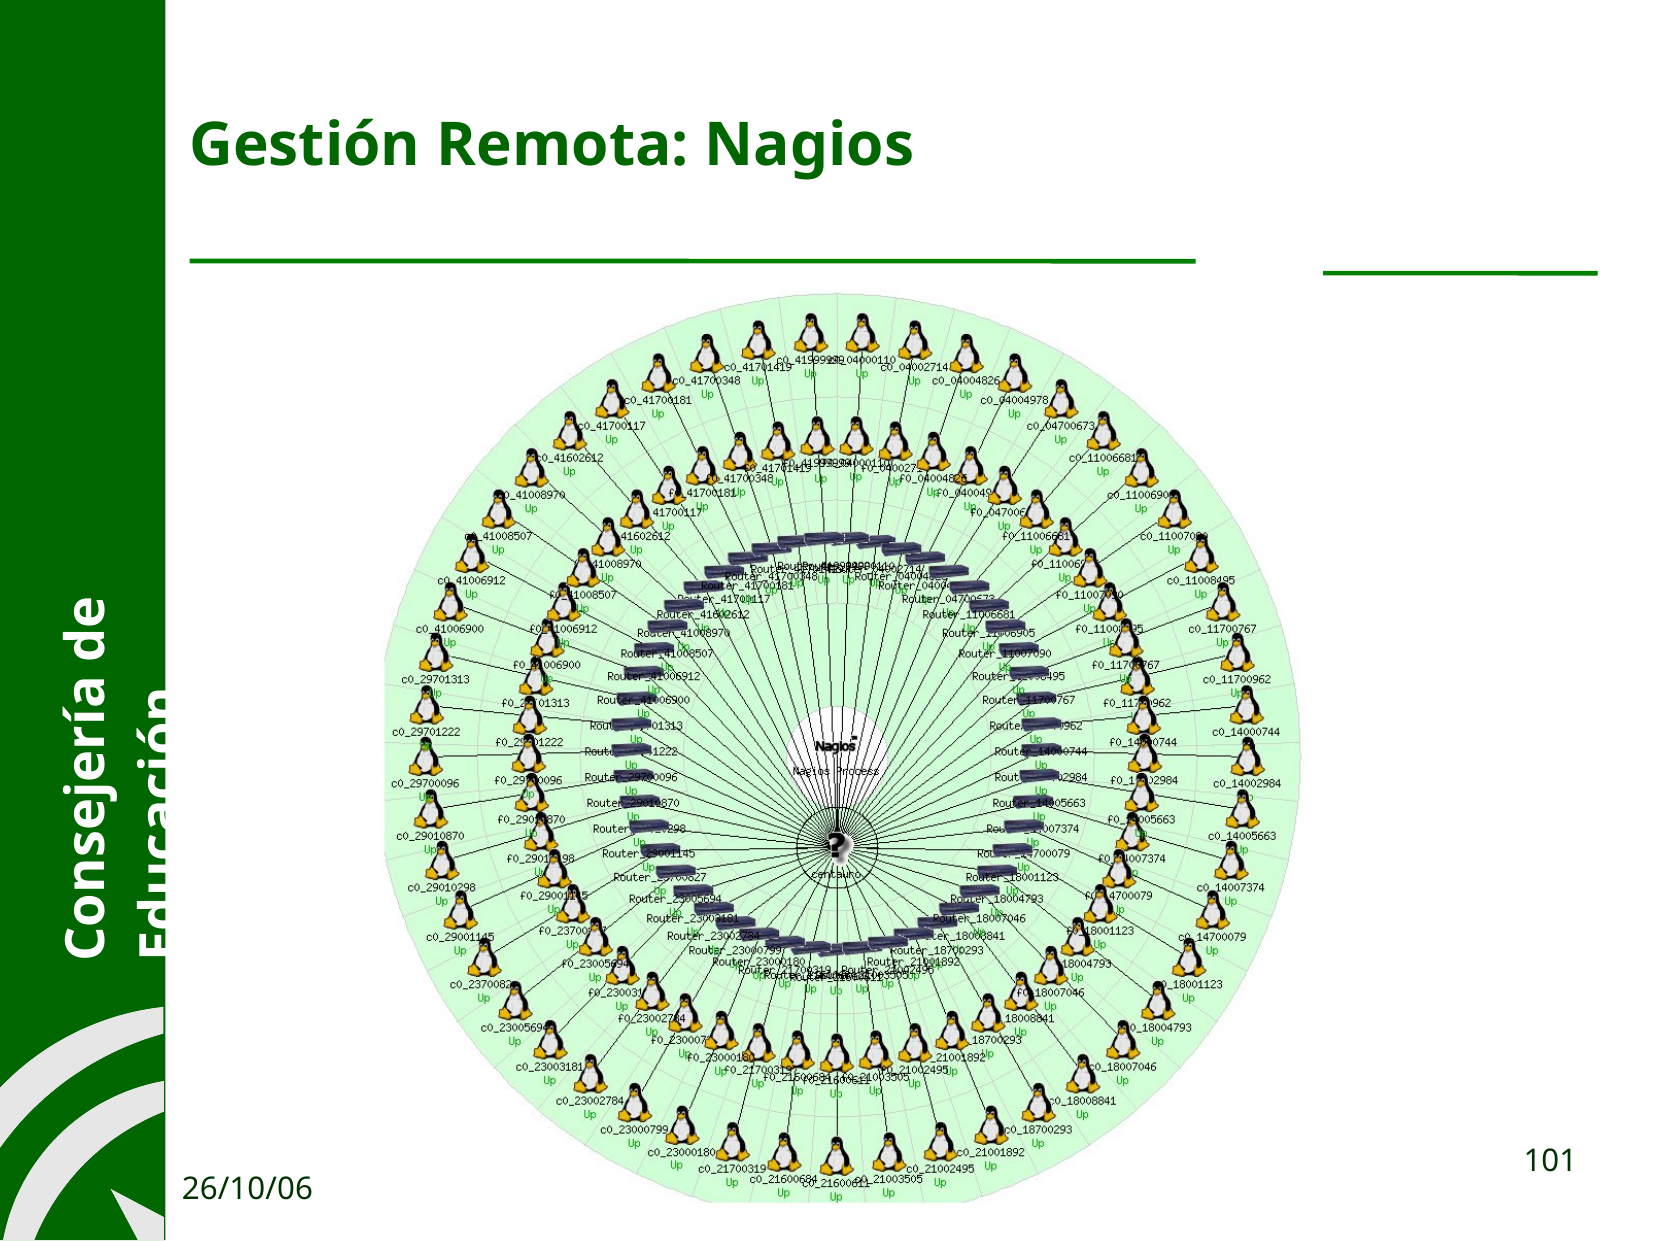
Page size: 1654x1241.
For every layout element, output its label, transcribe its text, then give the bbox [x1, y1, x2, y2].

picture [366, 265, 1323, 1215]
title Gestión Remota: Nagios [189, 64, 1595, 219]
